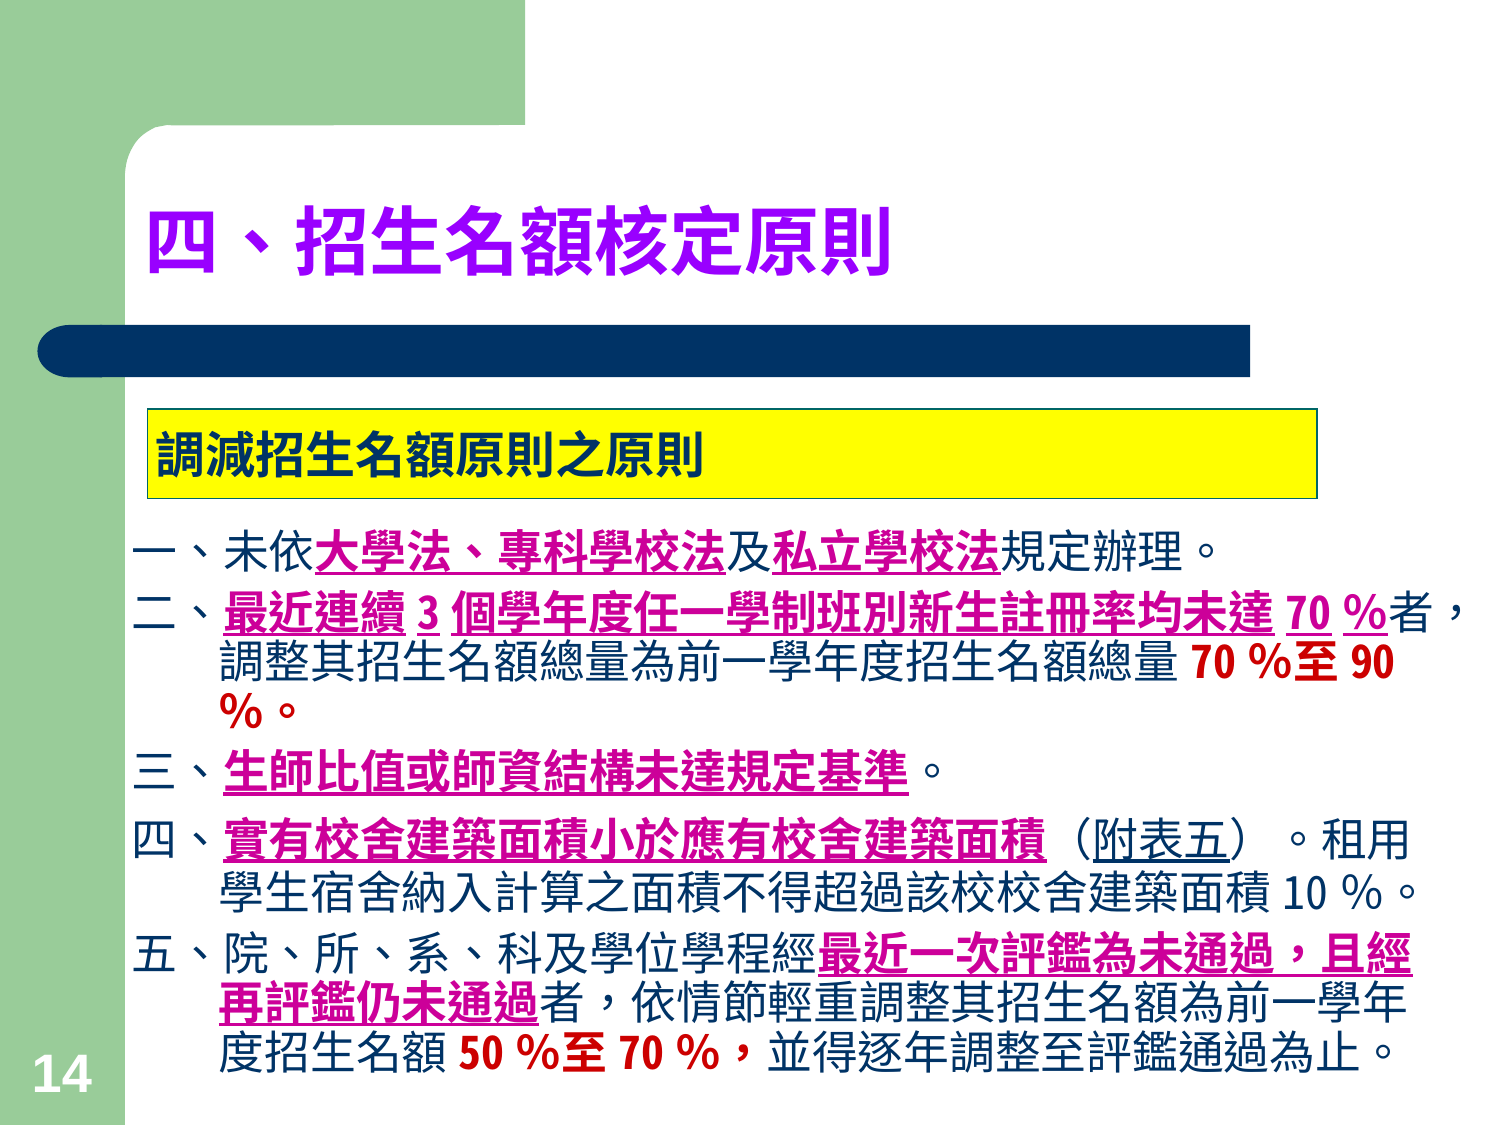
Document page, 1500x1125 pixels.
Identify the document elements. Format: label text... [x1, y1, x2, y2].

title 四、招生名額核定原則 [136, 136, 1414, 301]
list 一、未依大學法、專科學校法及私立學校法規定辦理。 二、最近連續3個學年度任一學制班別新生註冊率均未達70％者，調整其招生名額總量為前一學年度招生名額總量70％至90％。 三、生師比值或師資結構未達規定基準。 四、實有校舍建築面積小於應有校舍建築面積（附表五）。租用學生宿舍納入計算之面積不得超過該校校舍建築面積10％。 五、院、所、系、科及學位學程經最近一次評鑑為未通過，且經再評鑑仍未通過者，依情節輕重調整其招生名額為前一學年度招生名額50％至70％，並得逐年調整至評鑑通過為止。 [123, 514, 1459, 1125]
text_box 調減招生名額原則之原則 [147, 408, 1317, 499]
